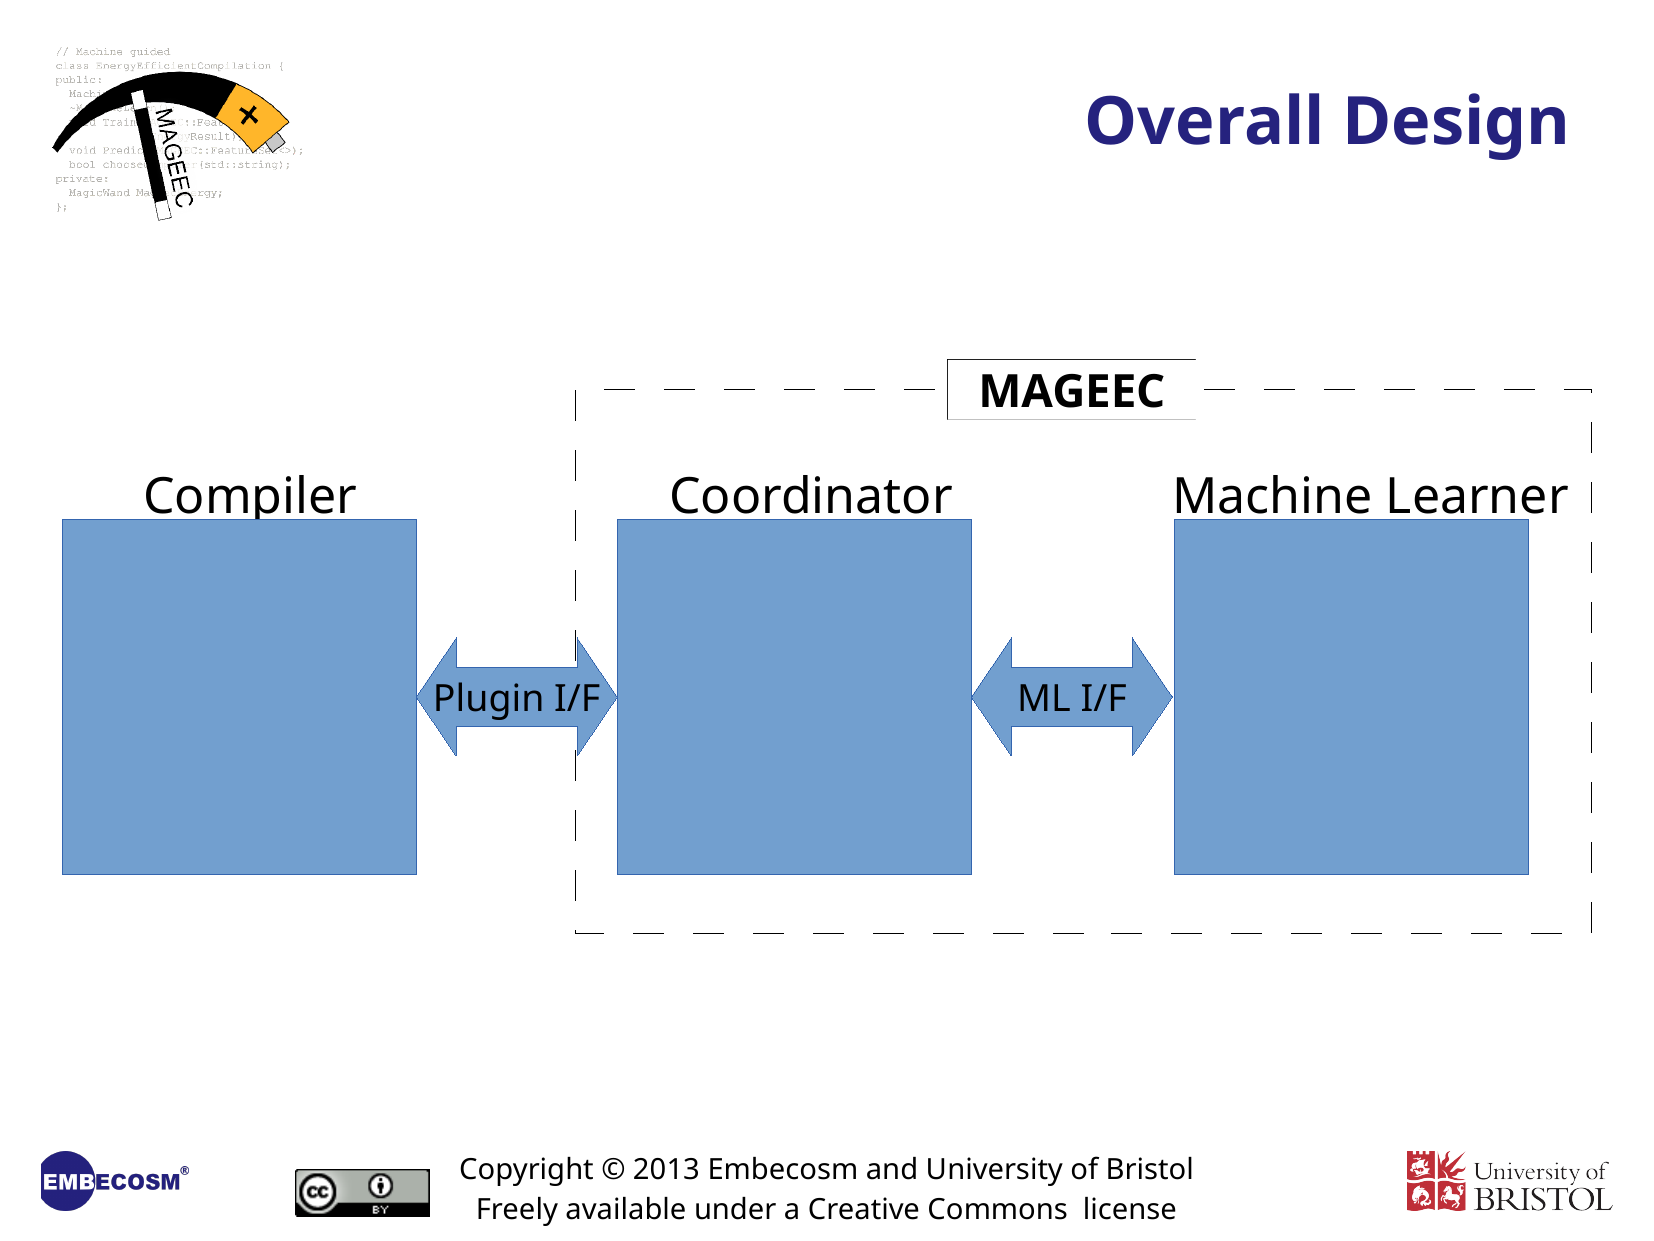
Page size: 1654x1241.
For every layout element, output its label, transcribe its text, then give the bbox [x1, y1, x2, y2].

picture [41, 1151, 189, 1211]
picture [1407, 1151, 1613, 1211]
text_box [617, 519, 972, 875]
title Overall Design [326, 32, 1571, 205]
text_box Compiler [128, 452, 350, 519]
text_box Plugin I/F [416, 637, 618, 756]
picture [295, 1169, 430, 1217]
text_box ML I/F [971, 637, 1173, 756]
text_box Coordinator [654, 452, 935, 519]
text_box MAGEEC [947, 359, 1196, 420]
text_box [62, 519, 417, 875]
text_box [1174, 519, 1529, 875]
picture [52, 47, 302, 225]
text_box Machine Learner [1157, 452, 1541, 533]
